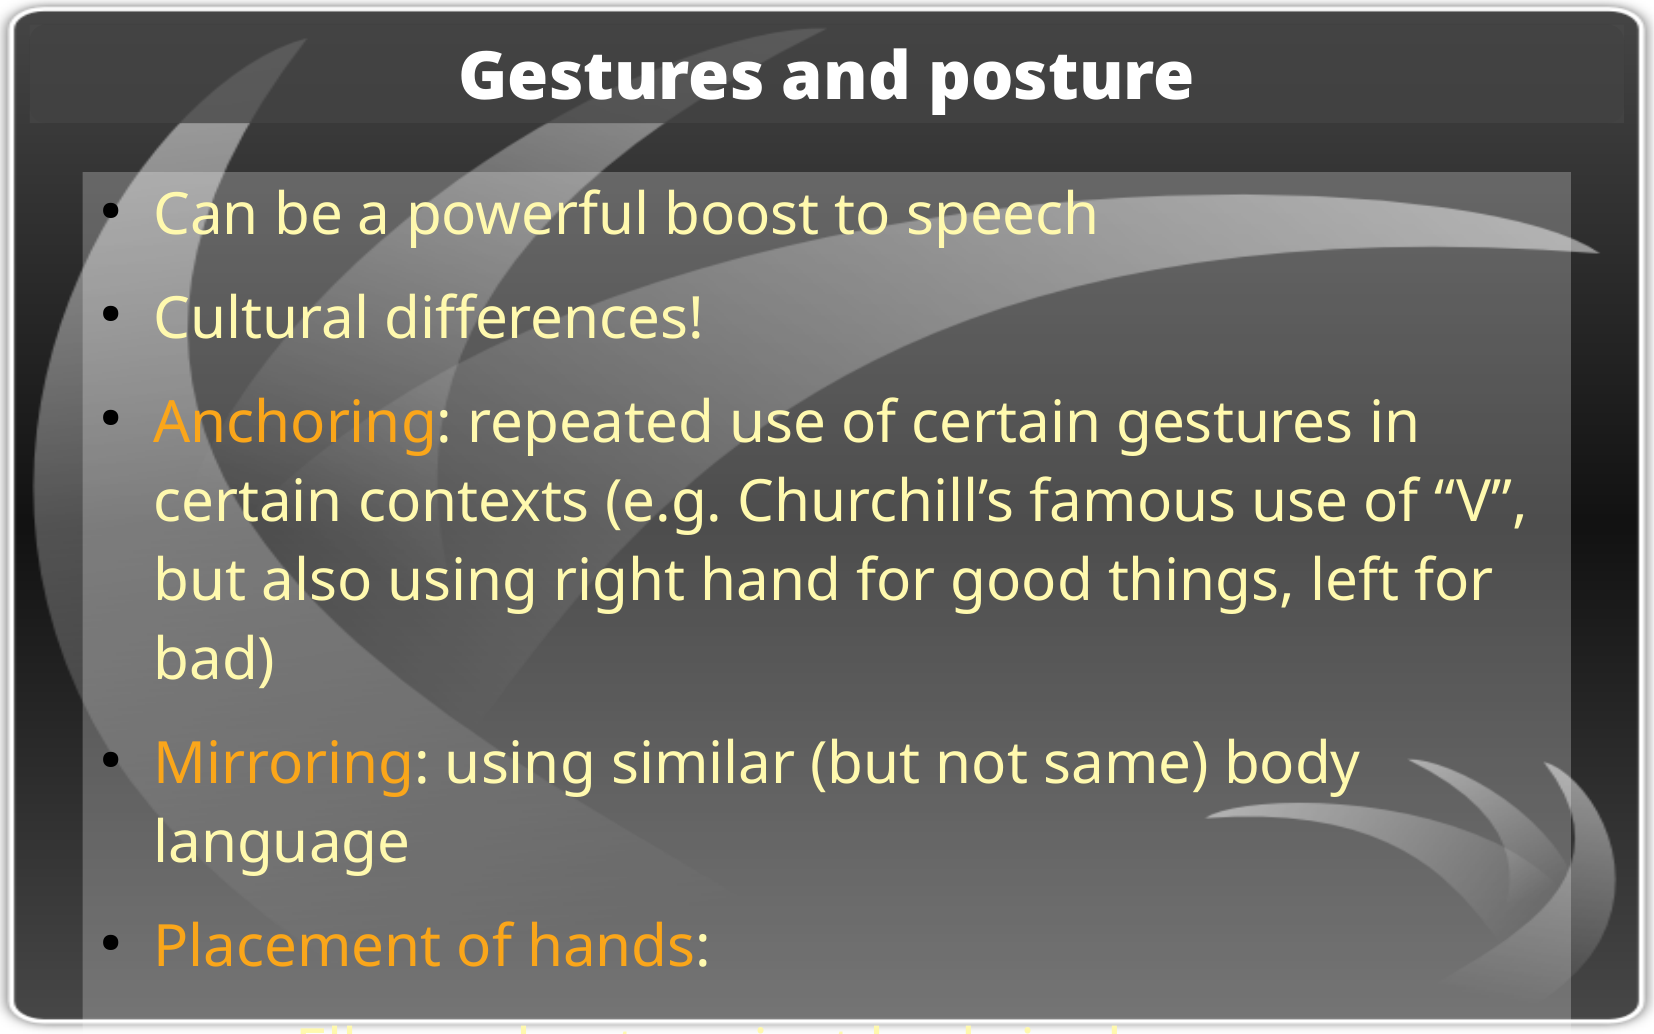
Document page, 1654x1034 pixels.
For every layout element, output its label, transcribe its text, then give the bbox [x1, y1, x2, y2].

picture [0, 0, 1654, 1034]
list Can be a powerful boost to speech Cultural differences! Anchoring: repeated use of certain gestures in certain contexts (e.g. Churchill’s famous use of “V”, but also using right hand for good things, left for bad) Mirroring: using similar (but not same) body language Placement of hands: Elbows: kept against body in danger Hands: look for subconscious movements [82, 172, 1571, 1001]
title Gestures and posture [29, 24, 1625, 124]
